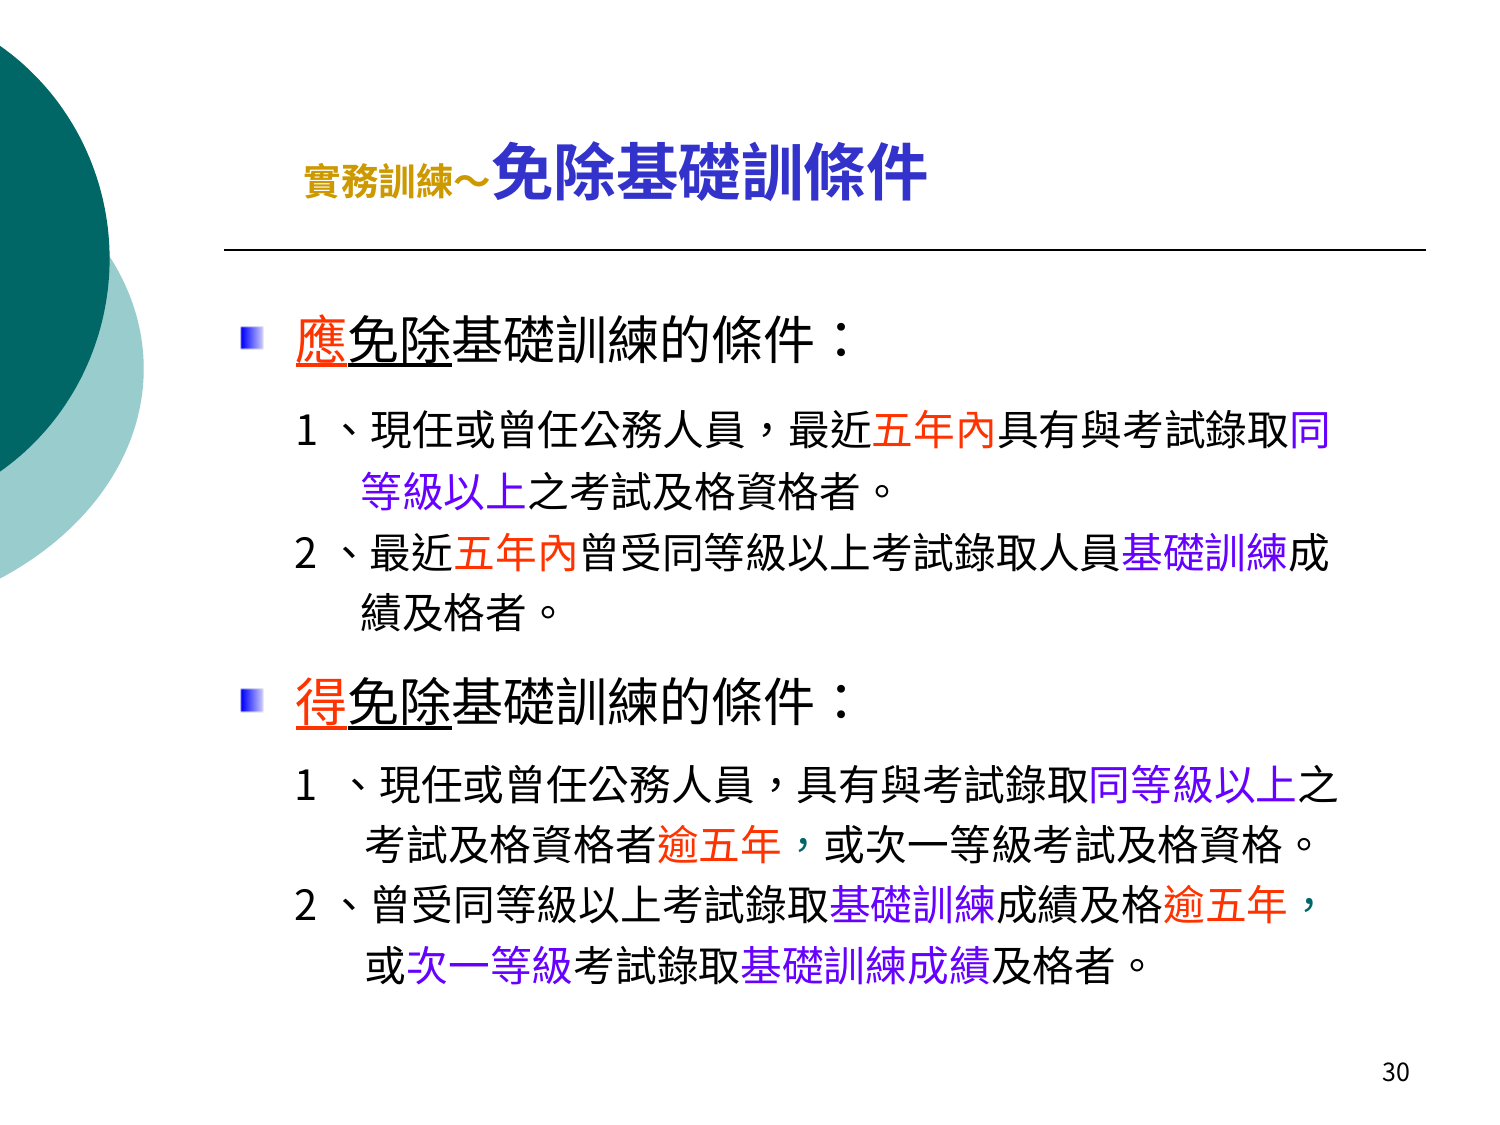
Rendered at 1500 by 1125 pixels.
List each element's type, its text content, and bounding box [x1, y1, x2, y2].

text_box 實務訓練～免除基礎訓條件 [289, 125, 1105, 216]
list 應免除基礎訓練的條件： 1、現任或曾任公務人員，最近五年內具有與考試錄取同 等級以上之考試及格資格者。 2、最近五年內曾受同等級以上考試錄取人員基礎訓練成 績及格者。 得免除基礎訓練的條件： 1 、現任或曾任公務人員，具有與考試錄取同等級以上之 考試及格資格者逾五年，或次一等級考試及格資格。 2、曾受同等級以上考試錄取基礎訓練成績及格逾五年， 或次一等級考試錄取基礎訓練成績及格者。 [224, 299, 1425, 1035]
